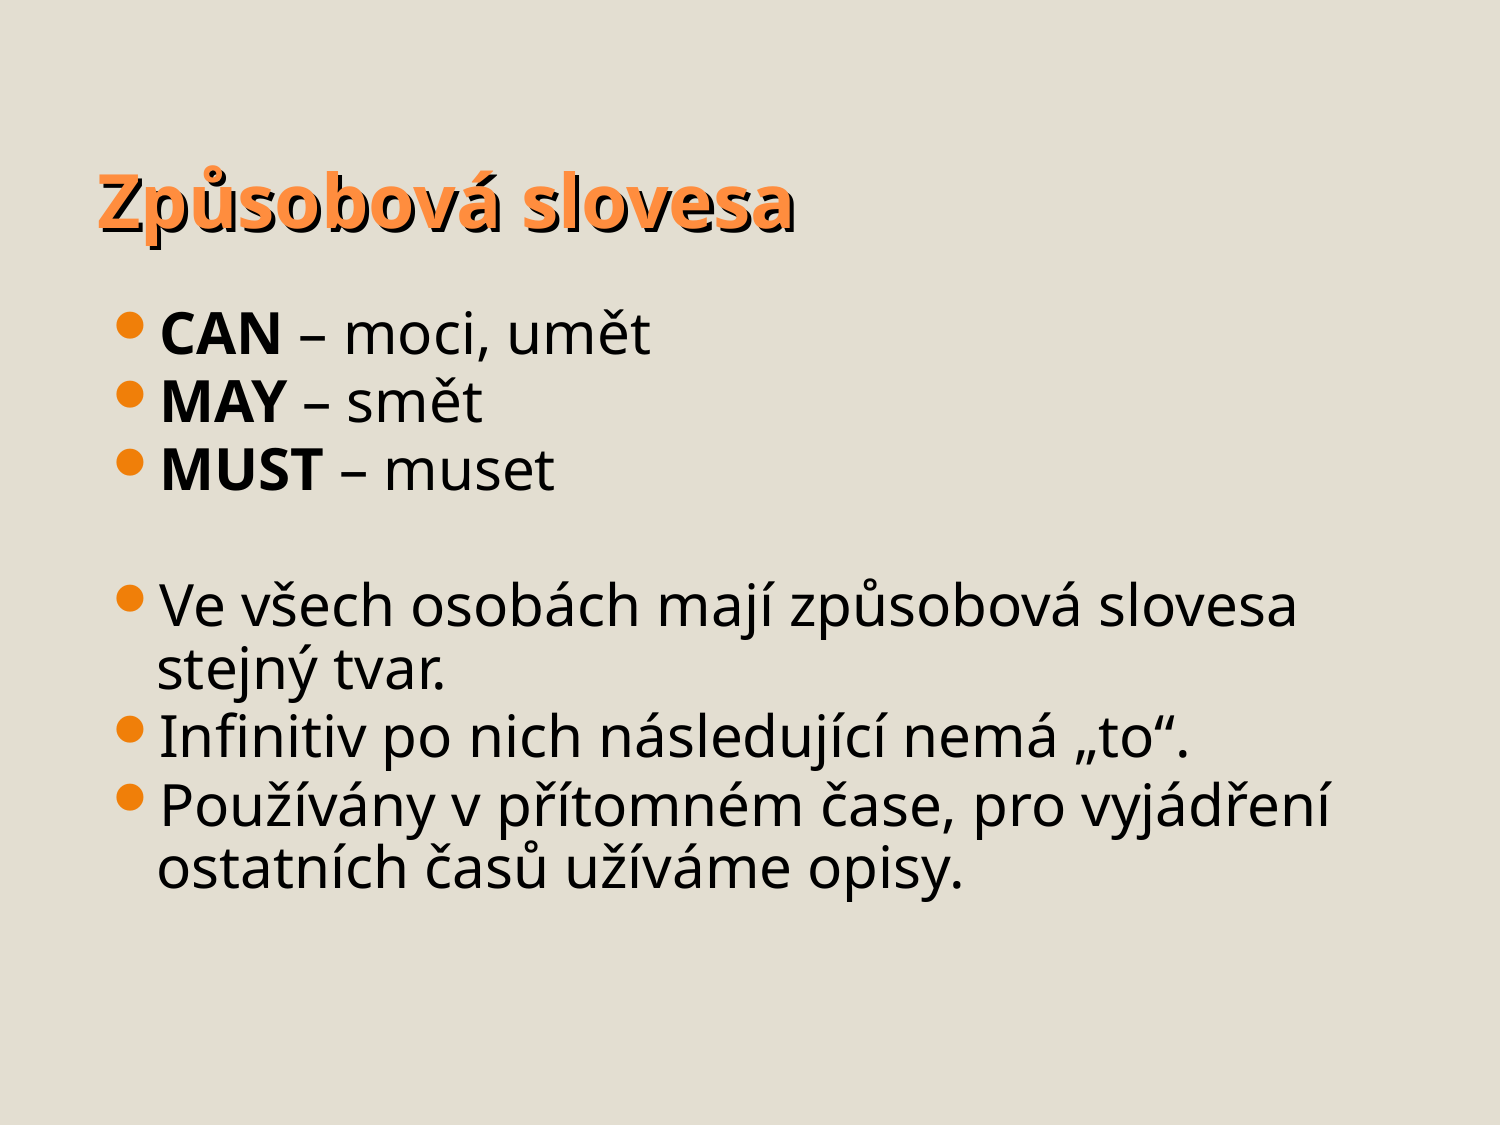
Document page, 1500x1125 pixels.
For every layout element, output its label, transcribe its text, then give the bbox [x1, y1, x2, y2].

title Způsobová slovesa [82, 78, 1426, 251]
list CAN – moci, umět MAY – smět MUST – muset Ve všech osobách mají způsobová slovesa stejný tvar. Infinitiv po nich následující nemá „to“. Používány v přítomném čase, pro vyjádření ostatních časů užíváme opisy. [82, 288, 1426, 977]
